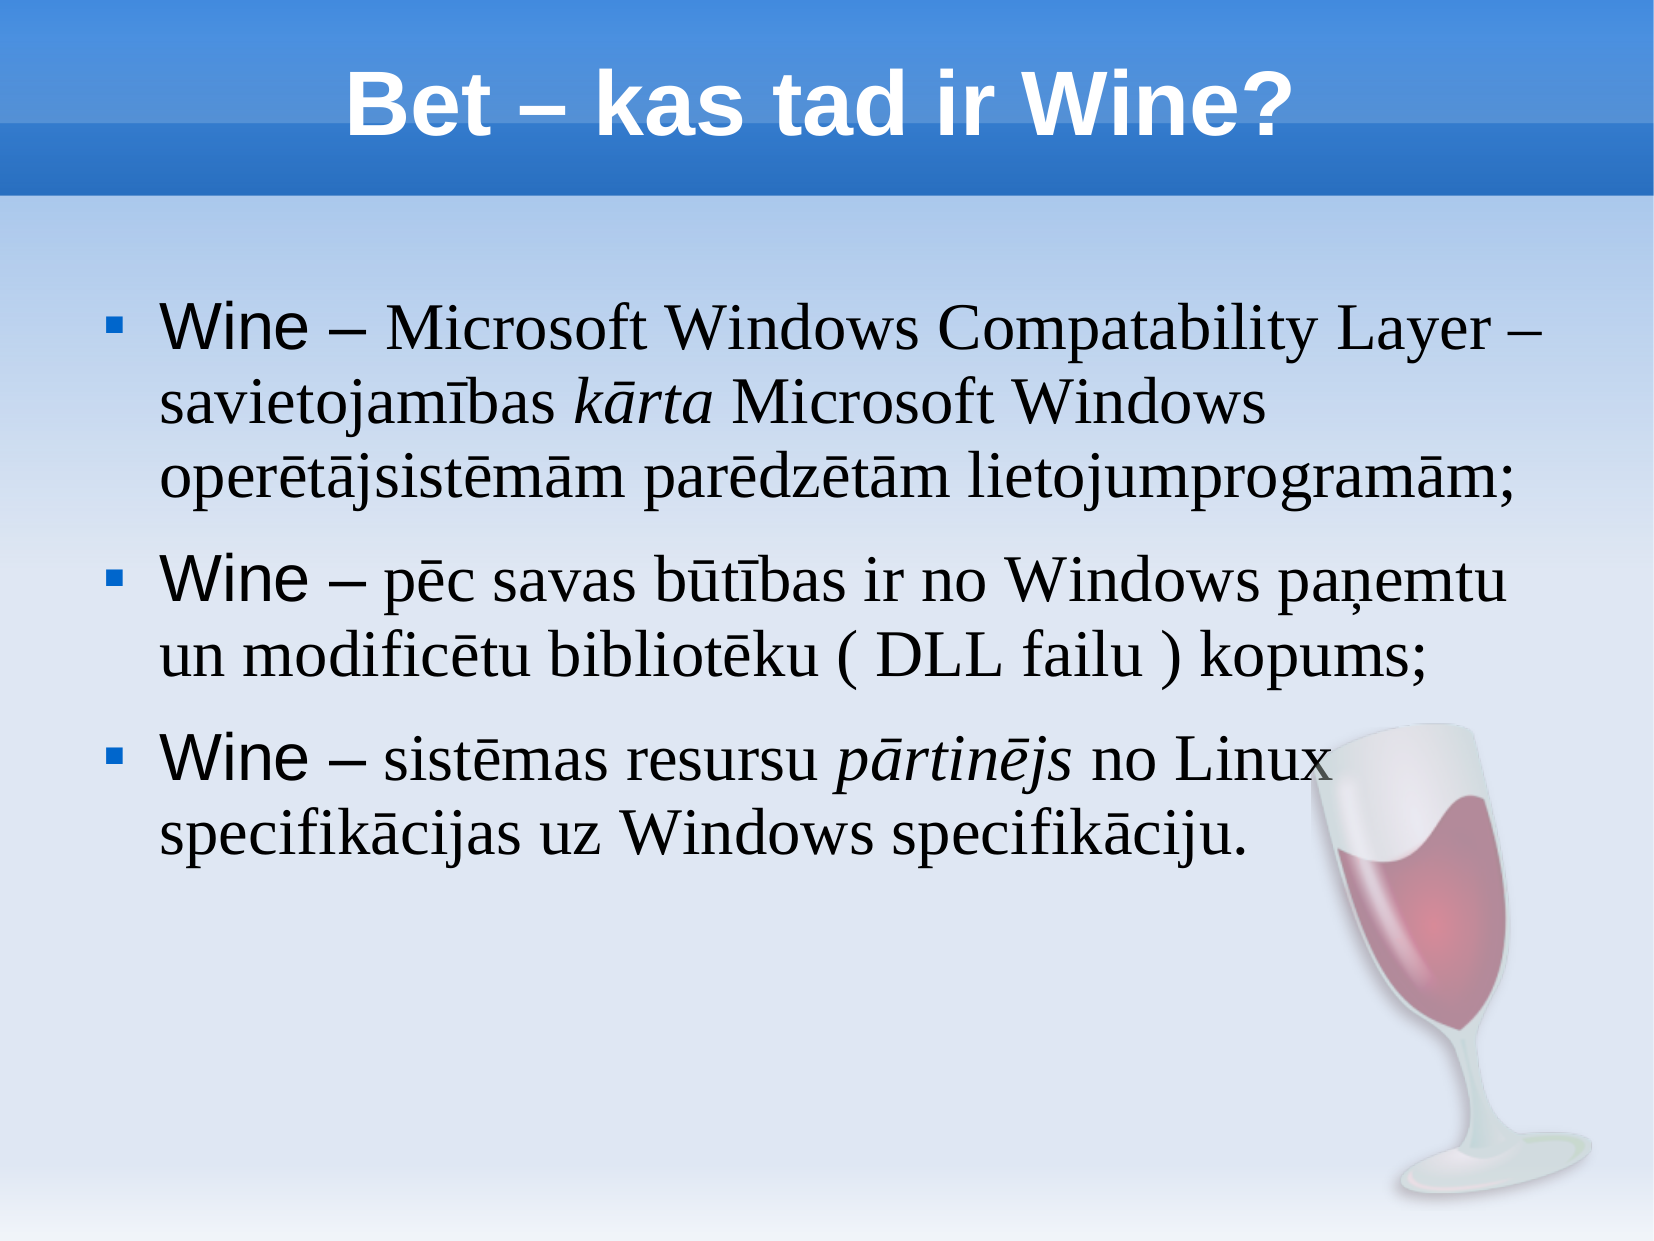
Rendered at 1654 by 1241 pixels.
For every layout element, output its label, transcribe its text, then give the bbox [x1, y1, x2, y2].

title Bet – kas tad ir Wine? [76, 7, 1565, 200]
list Wine – Microsoft Windows Compatability Layer – savietojamības kārta Microsoft Windows operētājsistēmām parēdzētām lietojumprogramām; Wine – pēc savas būtības ir no Windows paņemtu un modificētu bibliotēku ( DLL failu ) kopums; Wine – sistēmas resursu pārtinējs no Linux specifikācijas uz Windows specifikāciju. [88, 288, 1577, 1093]
picture [0, 0, 1654, 1241]
